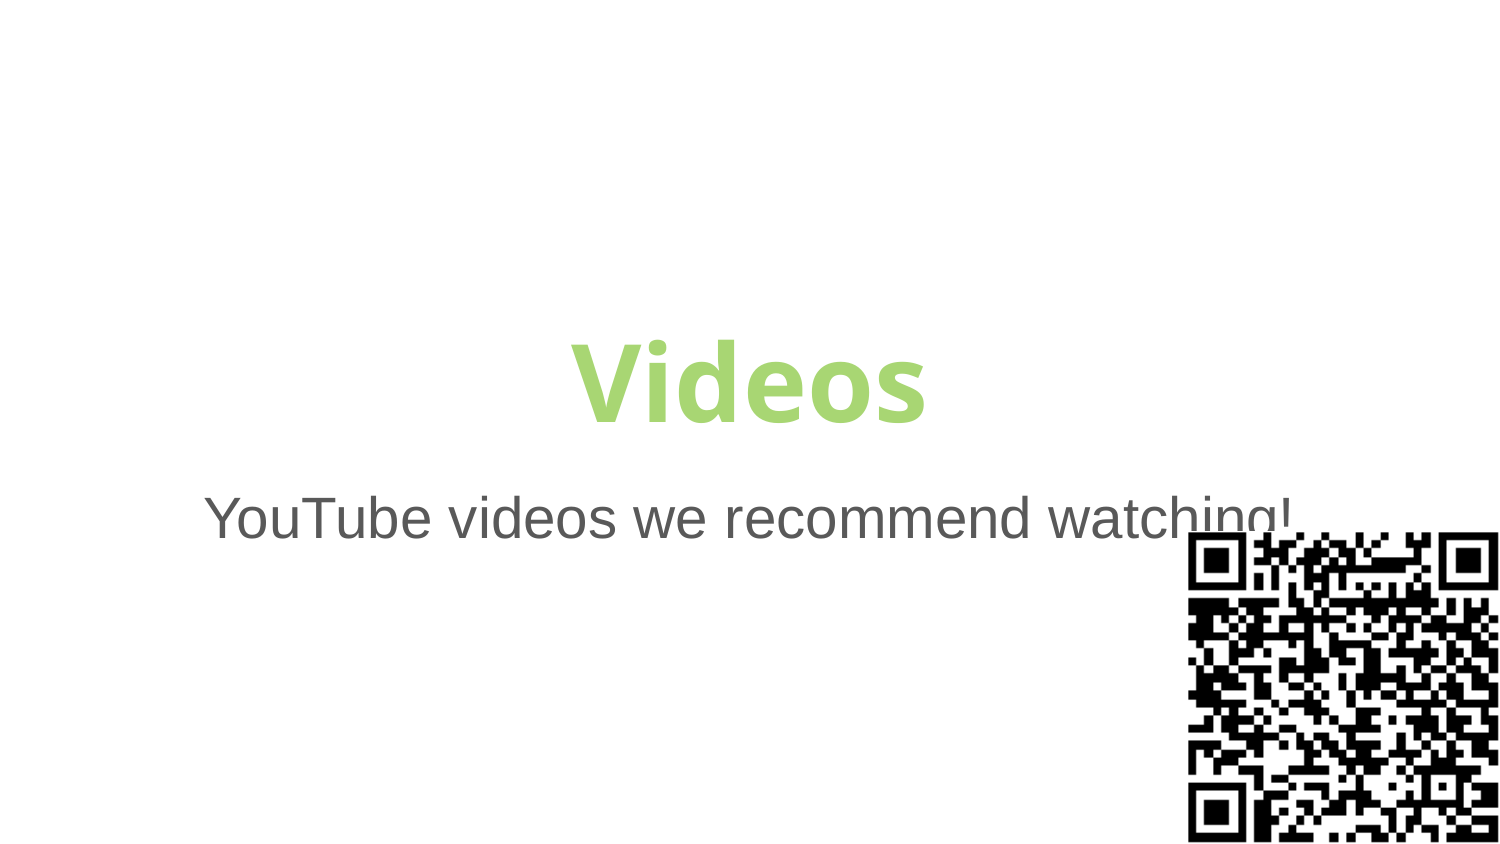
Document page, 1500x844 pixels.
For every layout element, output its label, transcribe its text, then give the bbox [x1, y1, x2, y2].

picture [1187, 531, 1500, 844]
title Videos [51, 122, 1449, 459]
subtitle YouTube videos we recommend watching! [51, 464, 1449, 595]
